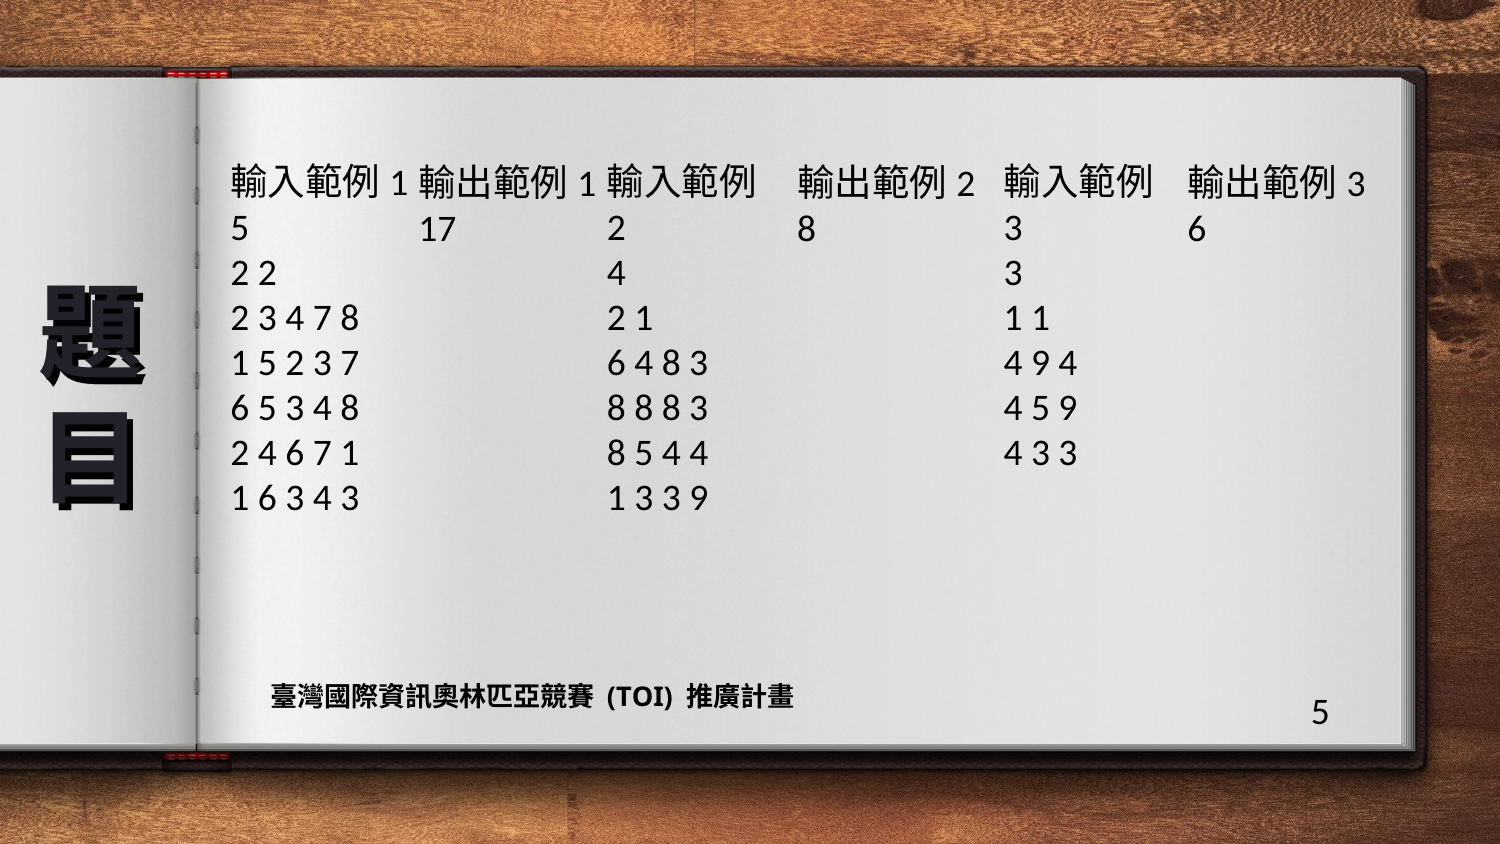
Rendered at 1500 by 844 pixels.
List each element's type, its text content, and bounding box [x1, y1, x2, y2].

text_box 題 目 [23, 259, 205, 504]
text_box 輸入範例2 4 2 1 6 4 8 3 8 8 8 3 8 5 4 4 1 3 3 9 [591, 150, 798, 484]
text_box 輸出範例1 17 [403, 150, 591, 260]
text_box 輸出範例2 8 [782, 150, 988, 260]
text_box 輸入範例3 3 1 1 4 9 4 4 5 9 4 3 3 [988, 150, 1195, 439]
text_box 5 [1295, 672, 1386, 737]
text_box 輸入範例1 5 2 2 2 3 4 7 8 1 5 2 3 7 6 5 3 4 8 2 4 6 7 1 1 6 3 4 3 [215, 150, 454, 530]
text_box 輸出範例3 6 [1172, 150, 1387, 260]
